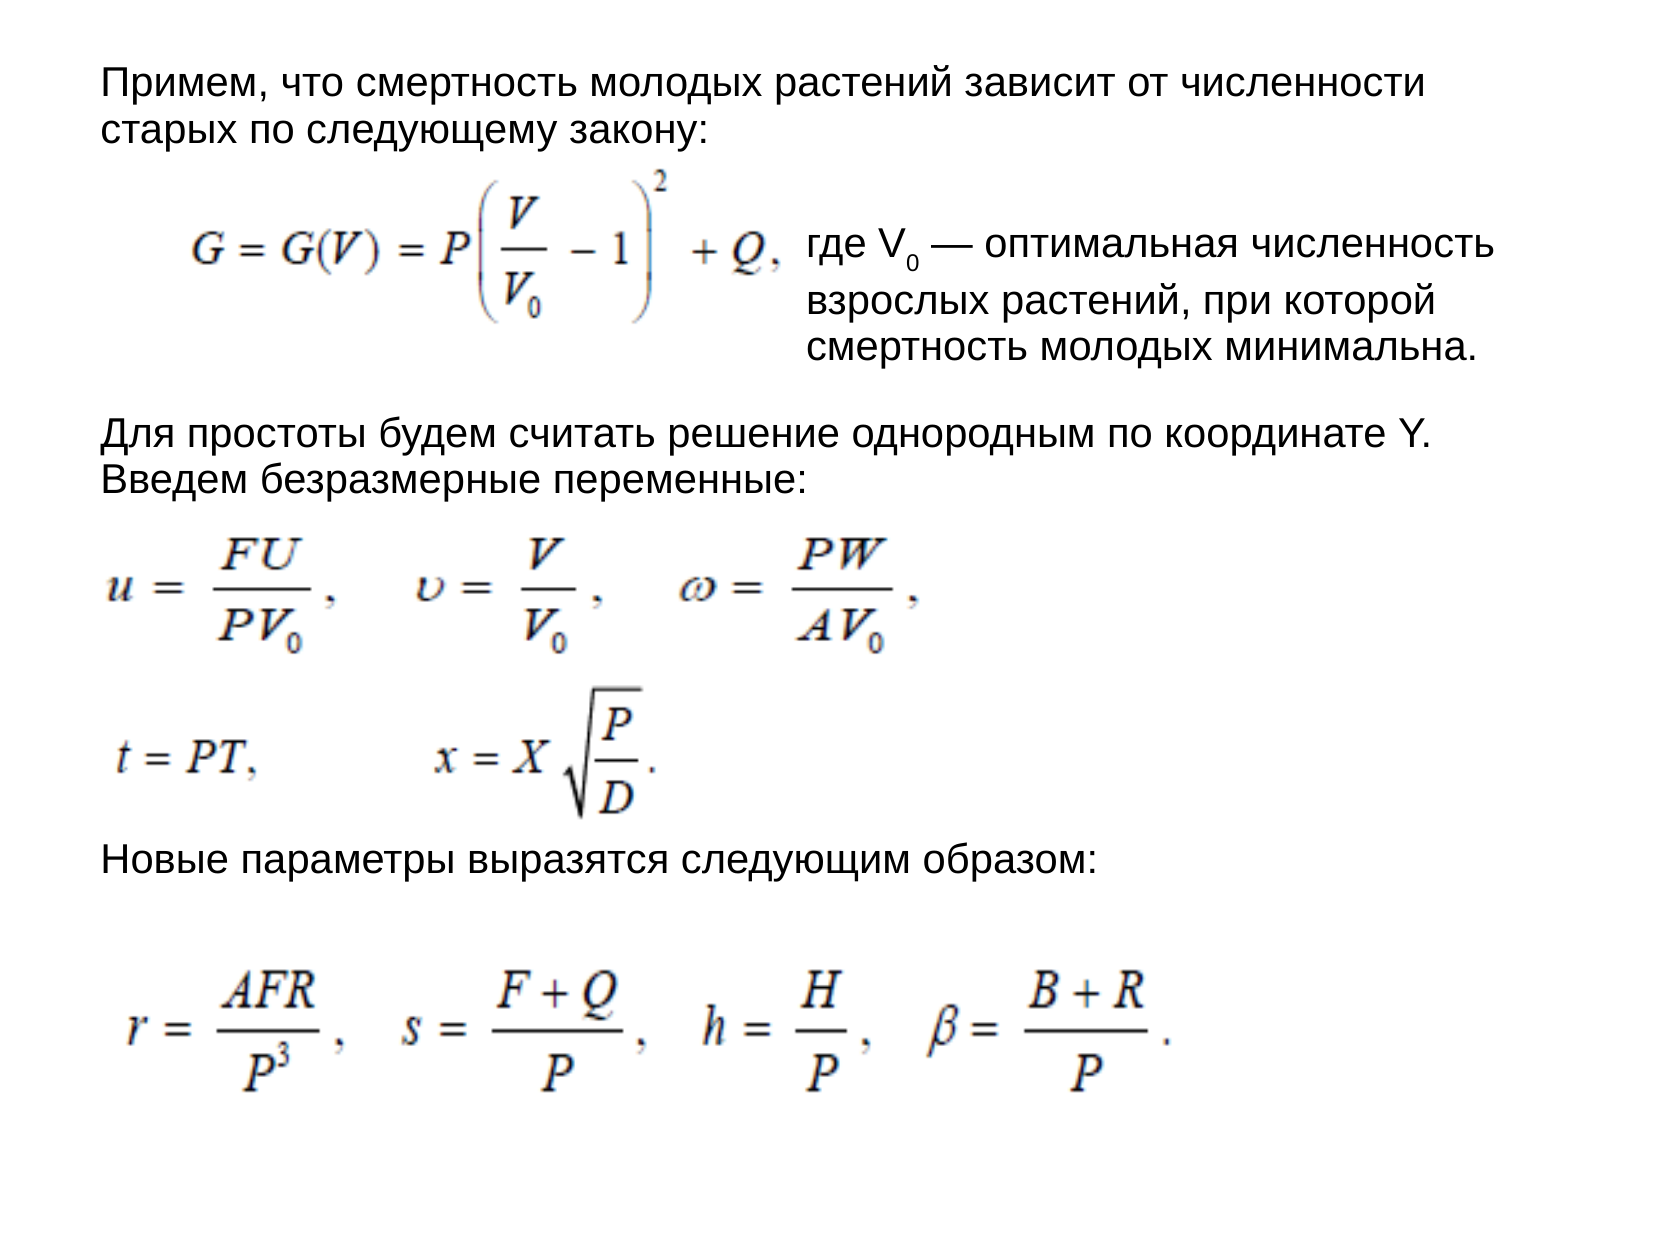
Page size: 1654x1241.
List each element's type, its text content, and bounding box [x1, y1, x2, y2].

picture [70, 531, 957, 662]
list Примем, что смертность молодых растений зависит от численности старых по следующему закону: Для простоты будем считать решение однородным по координате Y. Введем безразмерные переменные: Новые параметры выразятся следующим образом: [82, 59, 1571, 1010]
picture [82, 684, 697, 825]
picture [152, 165, 827, 343]
picture [94, 956, 1182, 1111]
text_box где V0 — оптимальная численность взрослых растений, при которой смертность молодых минимальна. [720, 212, 1512, 402]
